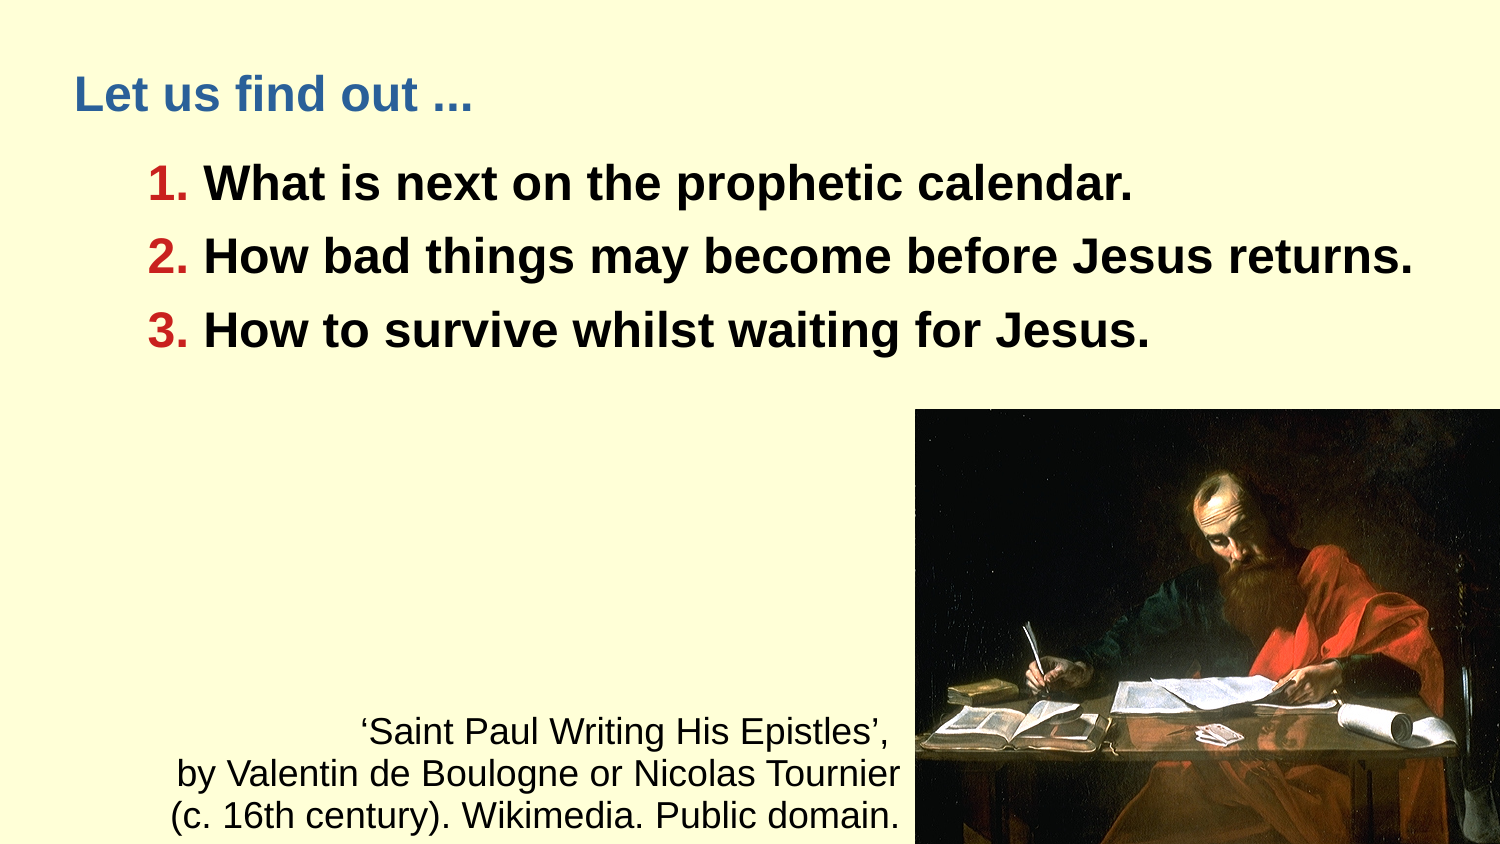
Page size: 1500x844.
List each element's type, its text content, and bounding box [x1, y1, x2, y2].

picture [915, 409, 1500, 844]
text_box 1. What is next on the prophetic calendar. 2. How bad things may become before Jesus returns. 3. How to survive whilst waiting for Jesus. [59, 147, 1473, 366]
text_box ‘Saint Paul Writing His Epistles’, by Valentin de Boulogne or Nicolas Tournier (c. 16th century). Wikimedia. Public domain. [147, 703, 915, 844]
text_box Let us find out ... [59, 59, 1182, 130]
